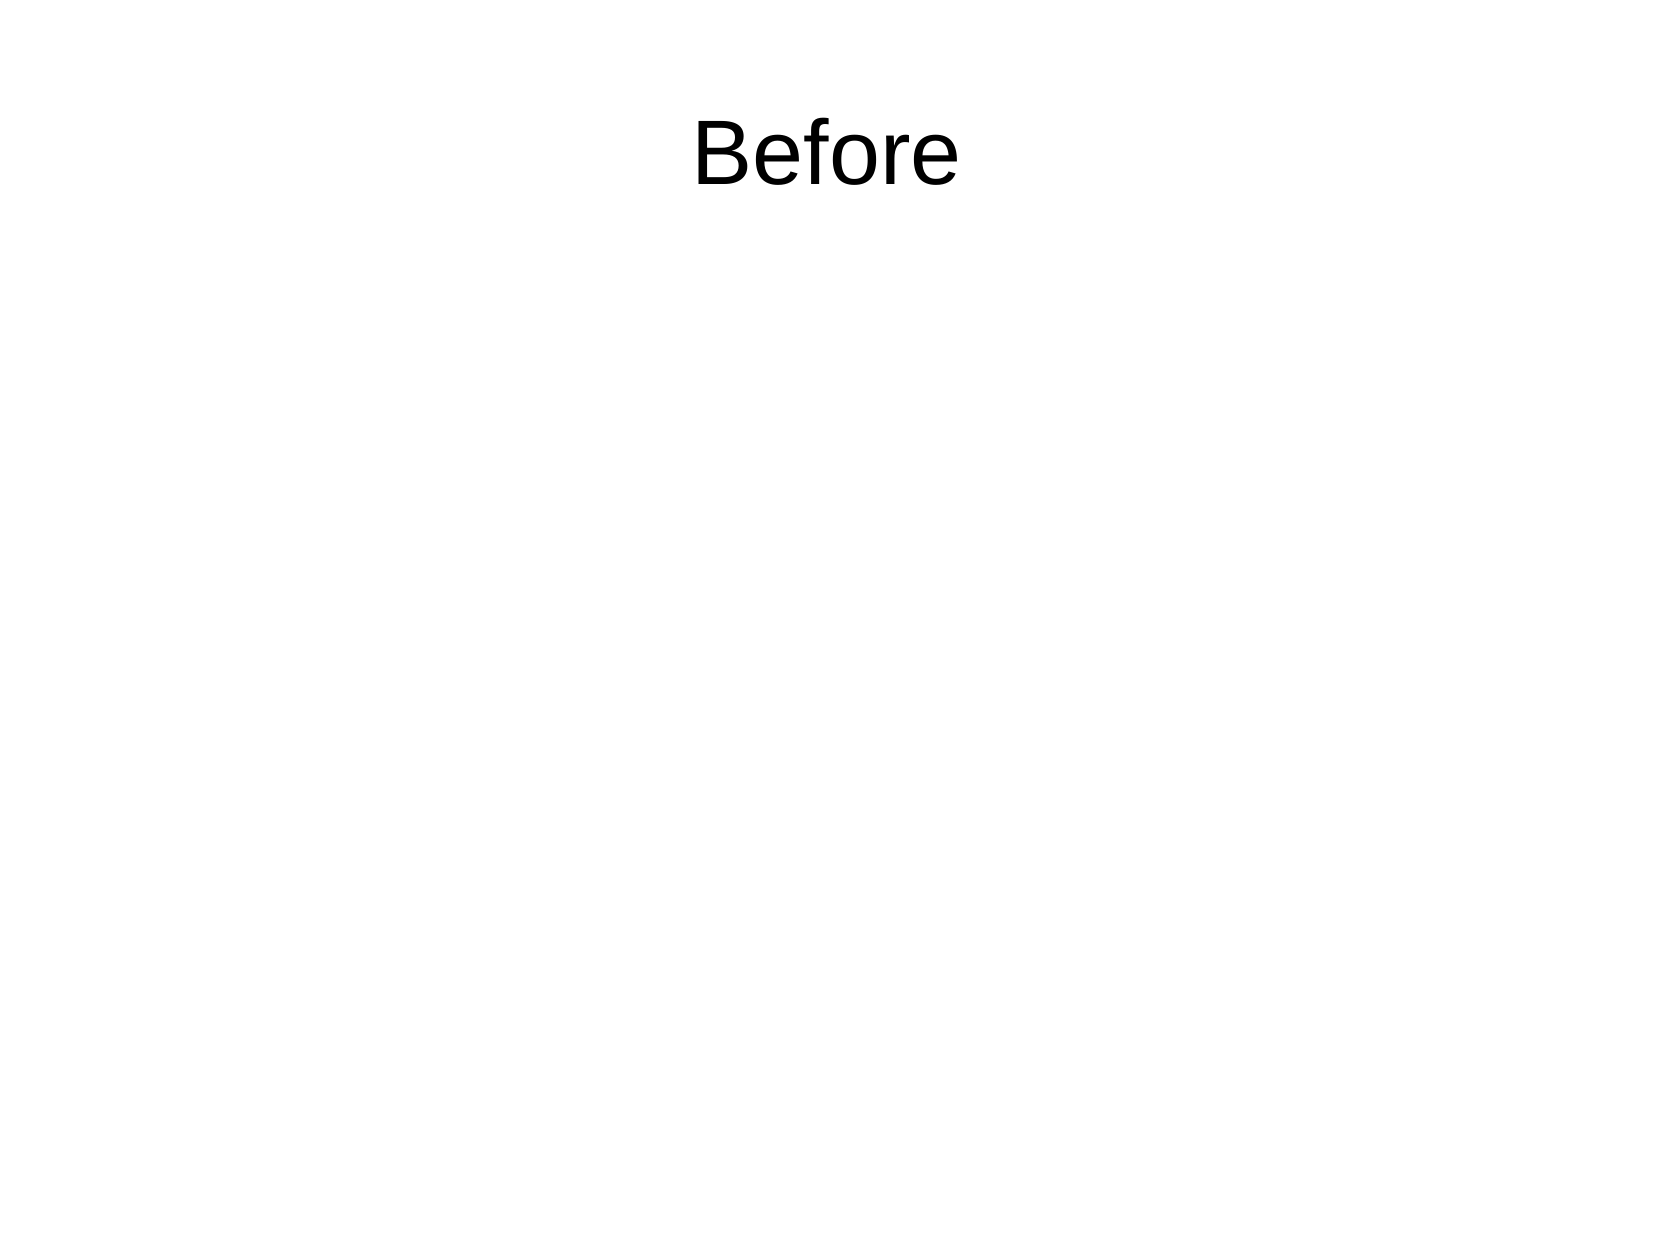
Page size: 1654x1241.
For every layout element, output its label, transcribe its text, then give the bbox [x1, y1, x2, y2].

title Before [82, 49, 1571, 257]
